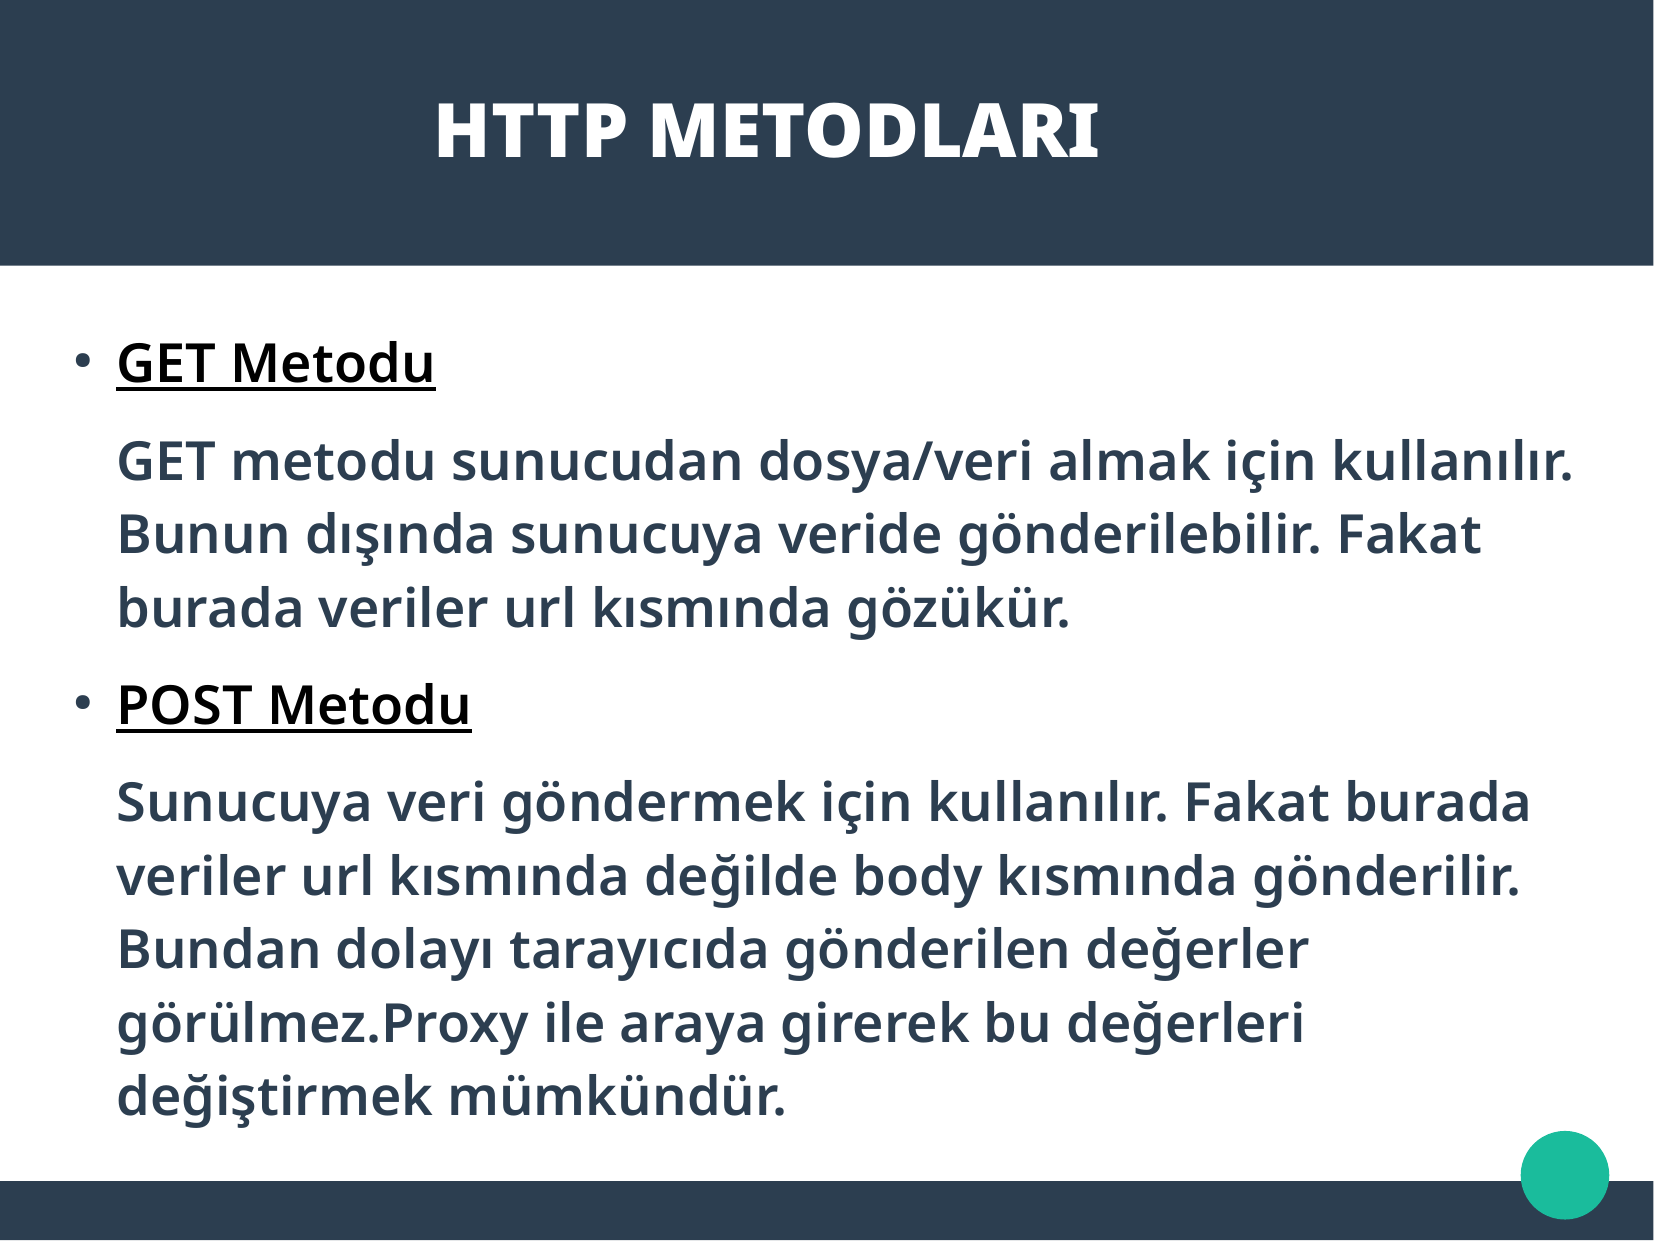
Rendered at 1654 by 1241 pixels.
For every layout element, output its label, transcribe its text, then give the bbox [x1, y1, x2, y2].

title HTTP METODLARI [59, 49, 1595, 207]
list GET Metodu GET metodu sunucudan dosya/veri almak için kullanılır. Bunun dışında sunucuya veride gönderilebilir. Fakat burada veriler url kısmında gözükür. POST Metodu Sunucuya veri göndermek için kullanılır. Fakat burada veriler url kısmında değilde body kısmında gönderilir. Bundan dolayı tarayıcıda gönderilen değerler görülmez.Proxy ile araya girerek bu değerleri değiştirmek mümkündür. [59, 324, 1595, 1152]
